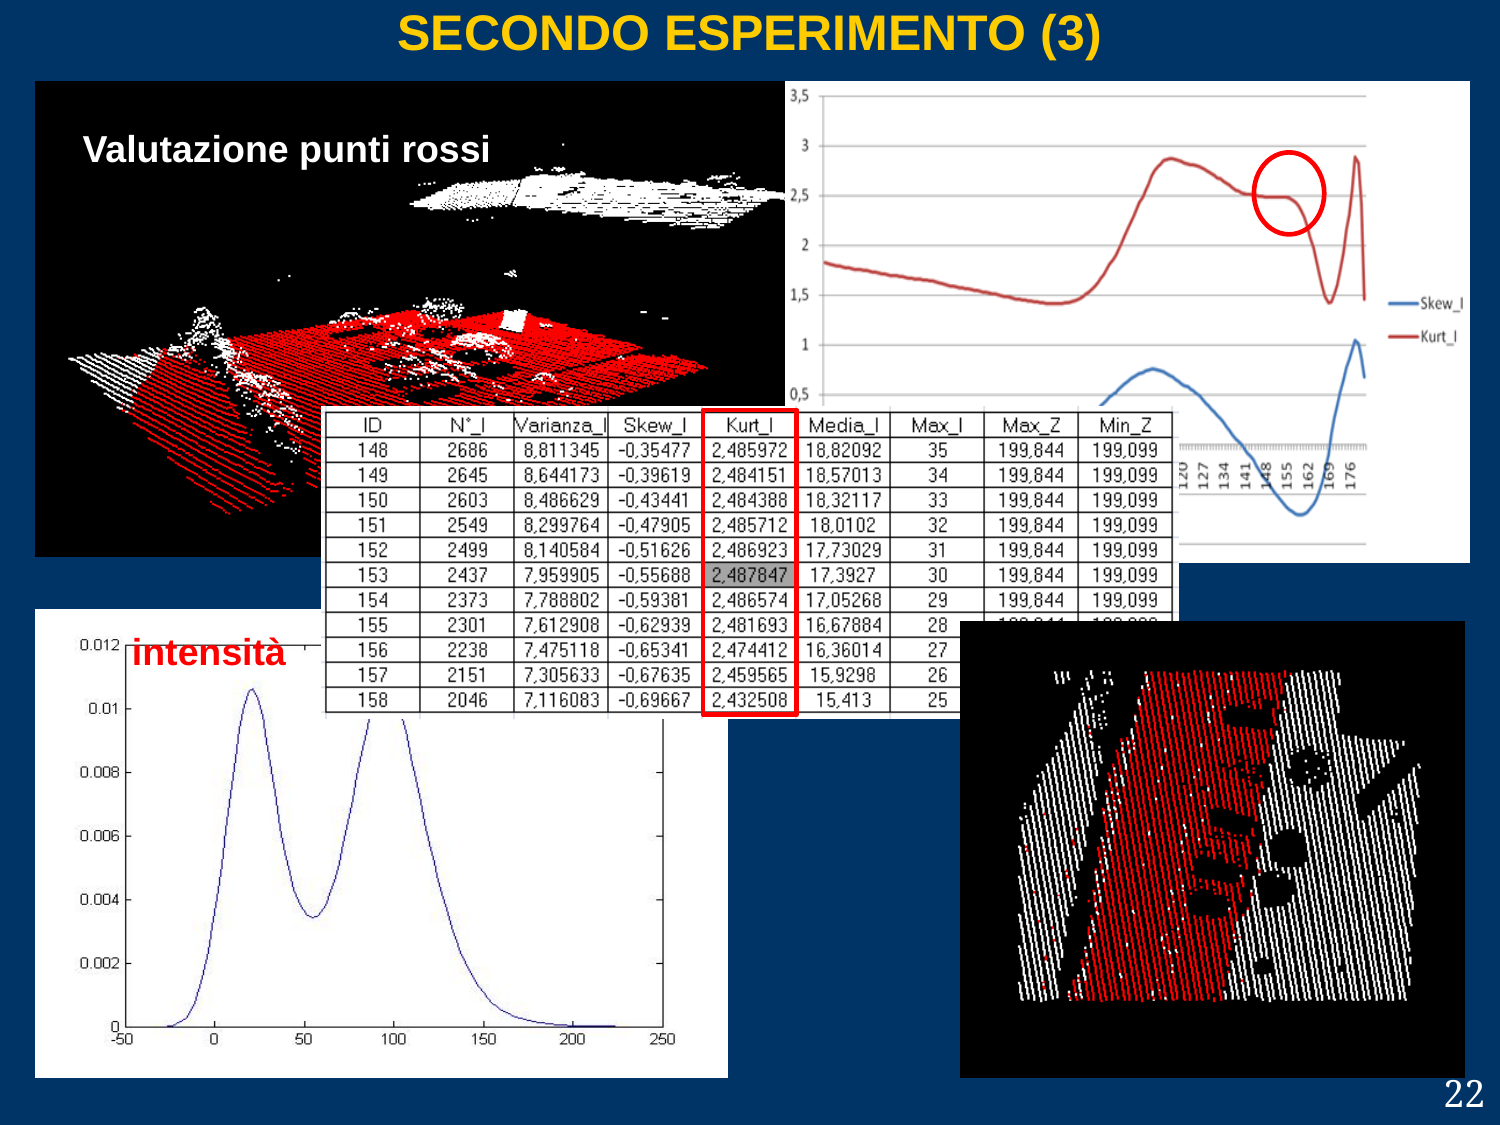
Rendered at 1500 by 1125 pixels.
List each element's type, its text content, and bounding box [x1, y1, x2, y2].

text_box SECONDO ESPERIMENTO (3) [0, 0, 1500, 69]
text_box Valutazione punti rossi [46, 117, 528, 177]
text_box intensità [117, 621, 321, 681]
picture [35, 81, 1470, 1079]
slide_number <numero> [1149, 1062, 1500, 1125]
